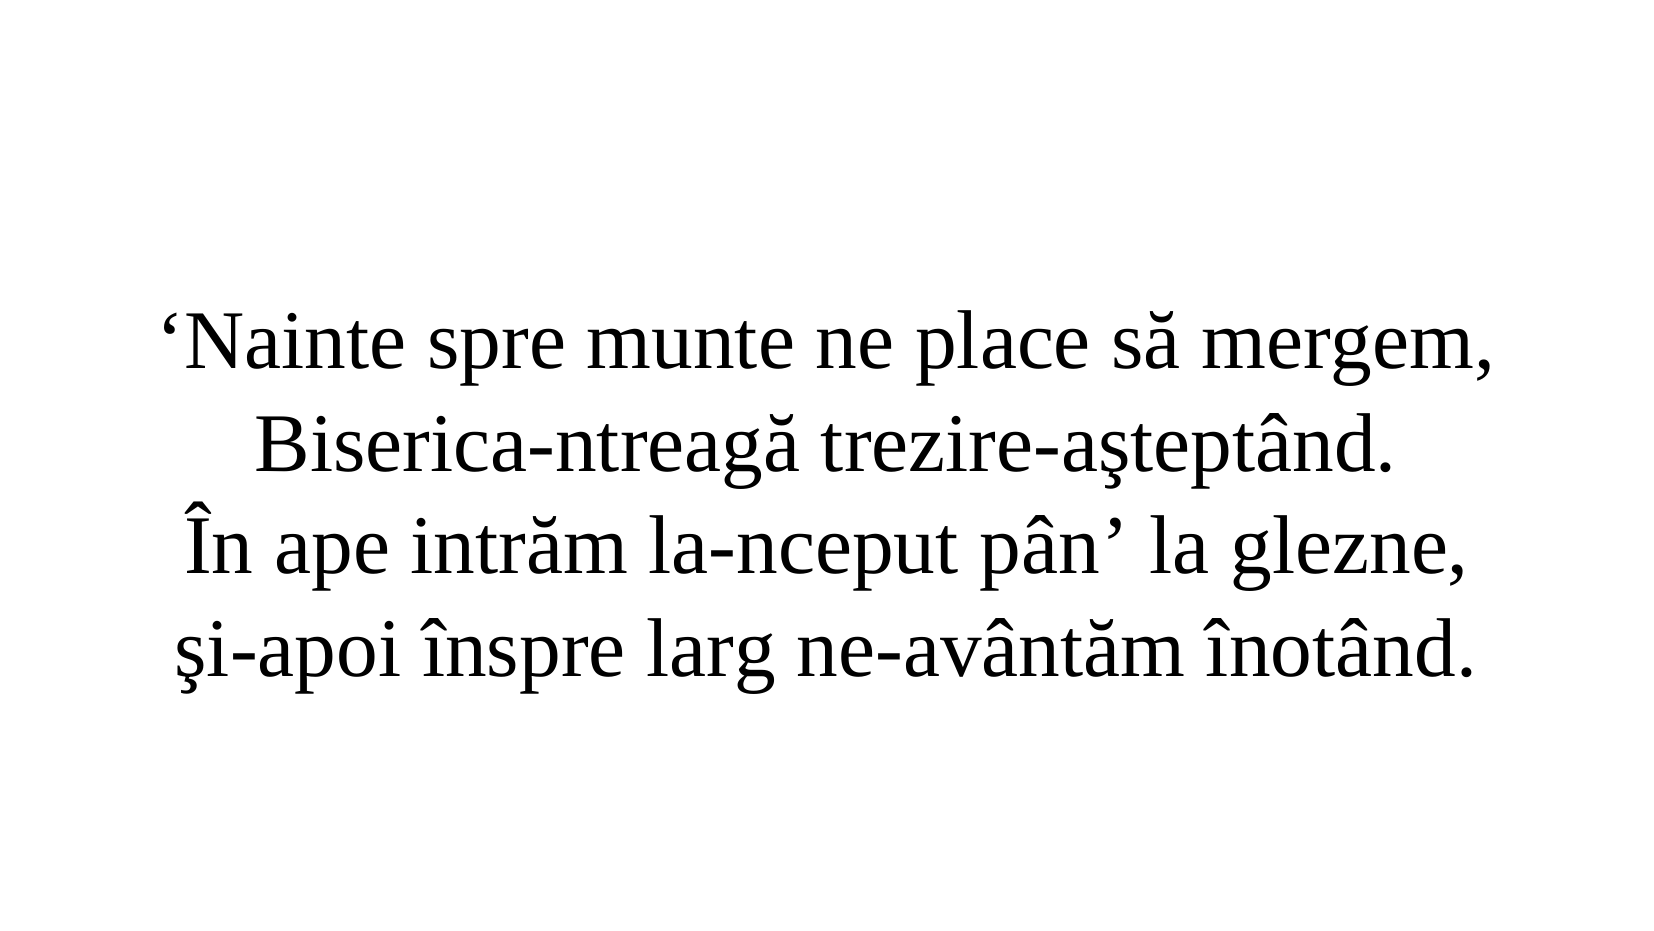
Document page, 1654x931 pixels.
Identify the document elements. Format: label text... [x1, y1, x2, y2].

subtitle ‘Nainte spre munte ne place să mergem, Biserica-ntreagă trezire-aşteptând. În ape intrăm la-nceput pân’ la glezne, şi-apoi înspre larg ne-avântăm înotând. [0, 289, 1654, 671]
